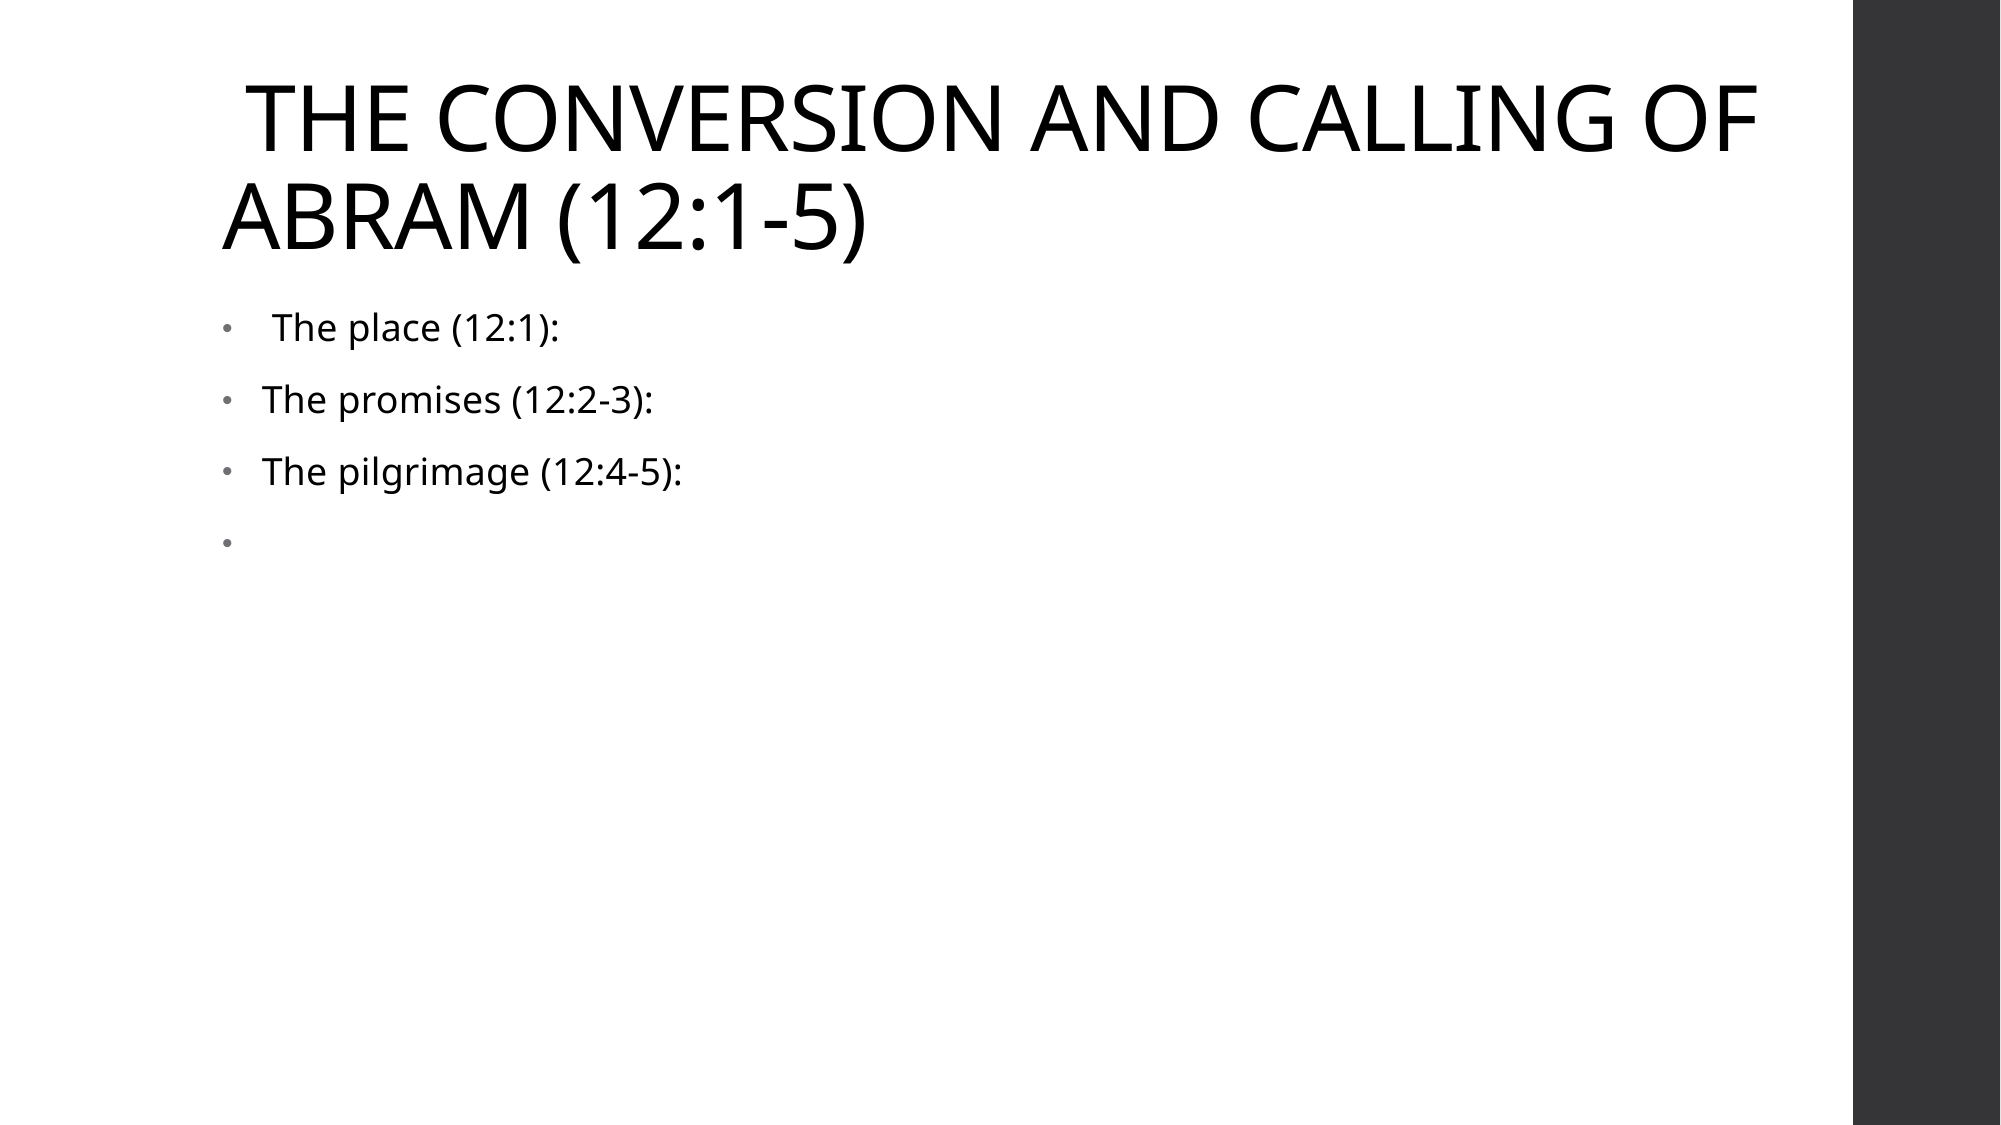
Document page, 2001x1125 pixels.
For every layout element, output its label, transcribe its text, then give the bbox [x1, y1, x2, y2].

list The place (12:1): The promises (12:2-3): The pilgrimage (12:4-5): [206, 299, 1617, 1014]
title THE CONVERSION AND CALLING OF ABRAM (12:1-5) [206, 60, 1797, 278]
